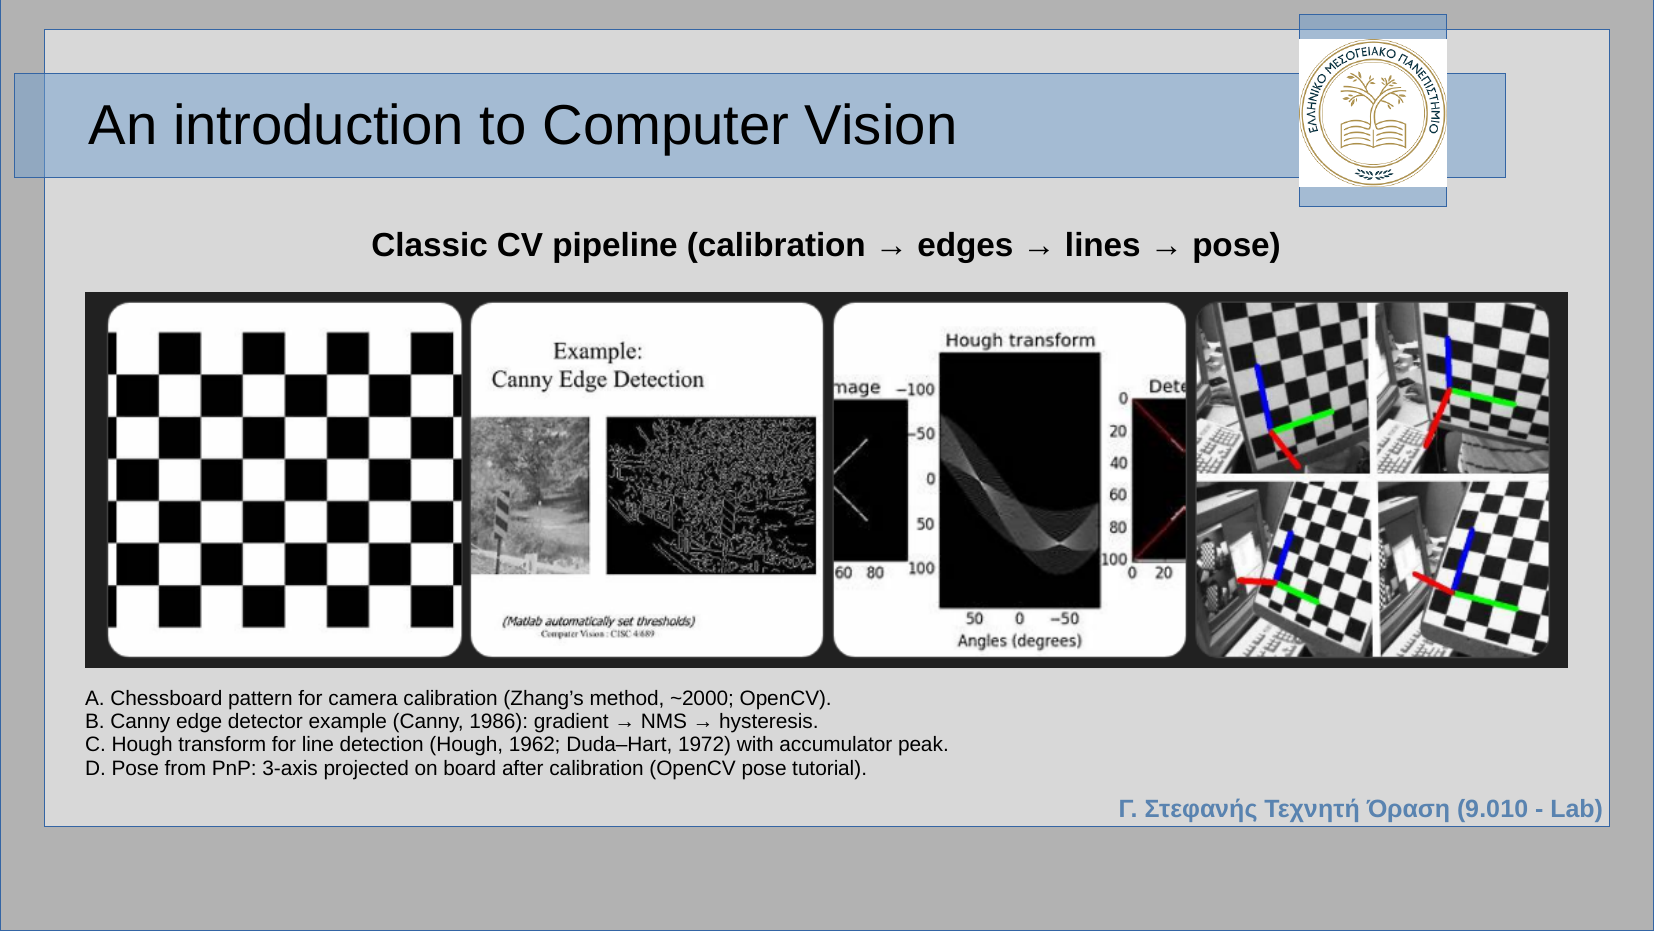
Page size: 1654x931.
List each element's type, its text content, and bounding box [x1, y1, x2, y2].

picture [1299, 39, 1447, 187]
title An introduction to Computer Vision [88, 73, 1299, 178]
picture [85, 292, 1568, 668]
title An introduction to Computer Vision [1447, 73, 1506, 178]
text_box Γ. Στεφανής Τεχνητή Όραση (9.010 - Lab) [1092, 772, 1630, 844]
text_box Classic CV pipeline (calibration → edges → lines → pose) [224, 218, 1429, 271]
text_box A. Chessboard pattern for camera calibration (Zhang’s method, ~2000; OpenCV). B. Canny edge detector example (Canny, 1986): gradient → NMS → hysteresis. C. Hough transform for line detection (Hough, 1962; Duda–Hart, 1972) with accumulator peak. D. Pose from PnP: 3-axis projected on board after calibration (OpenCV pose tutorial). [70, 679, 1536, 788]
